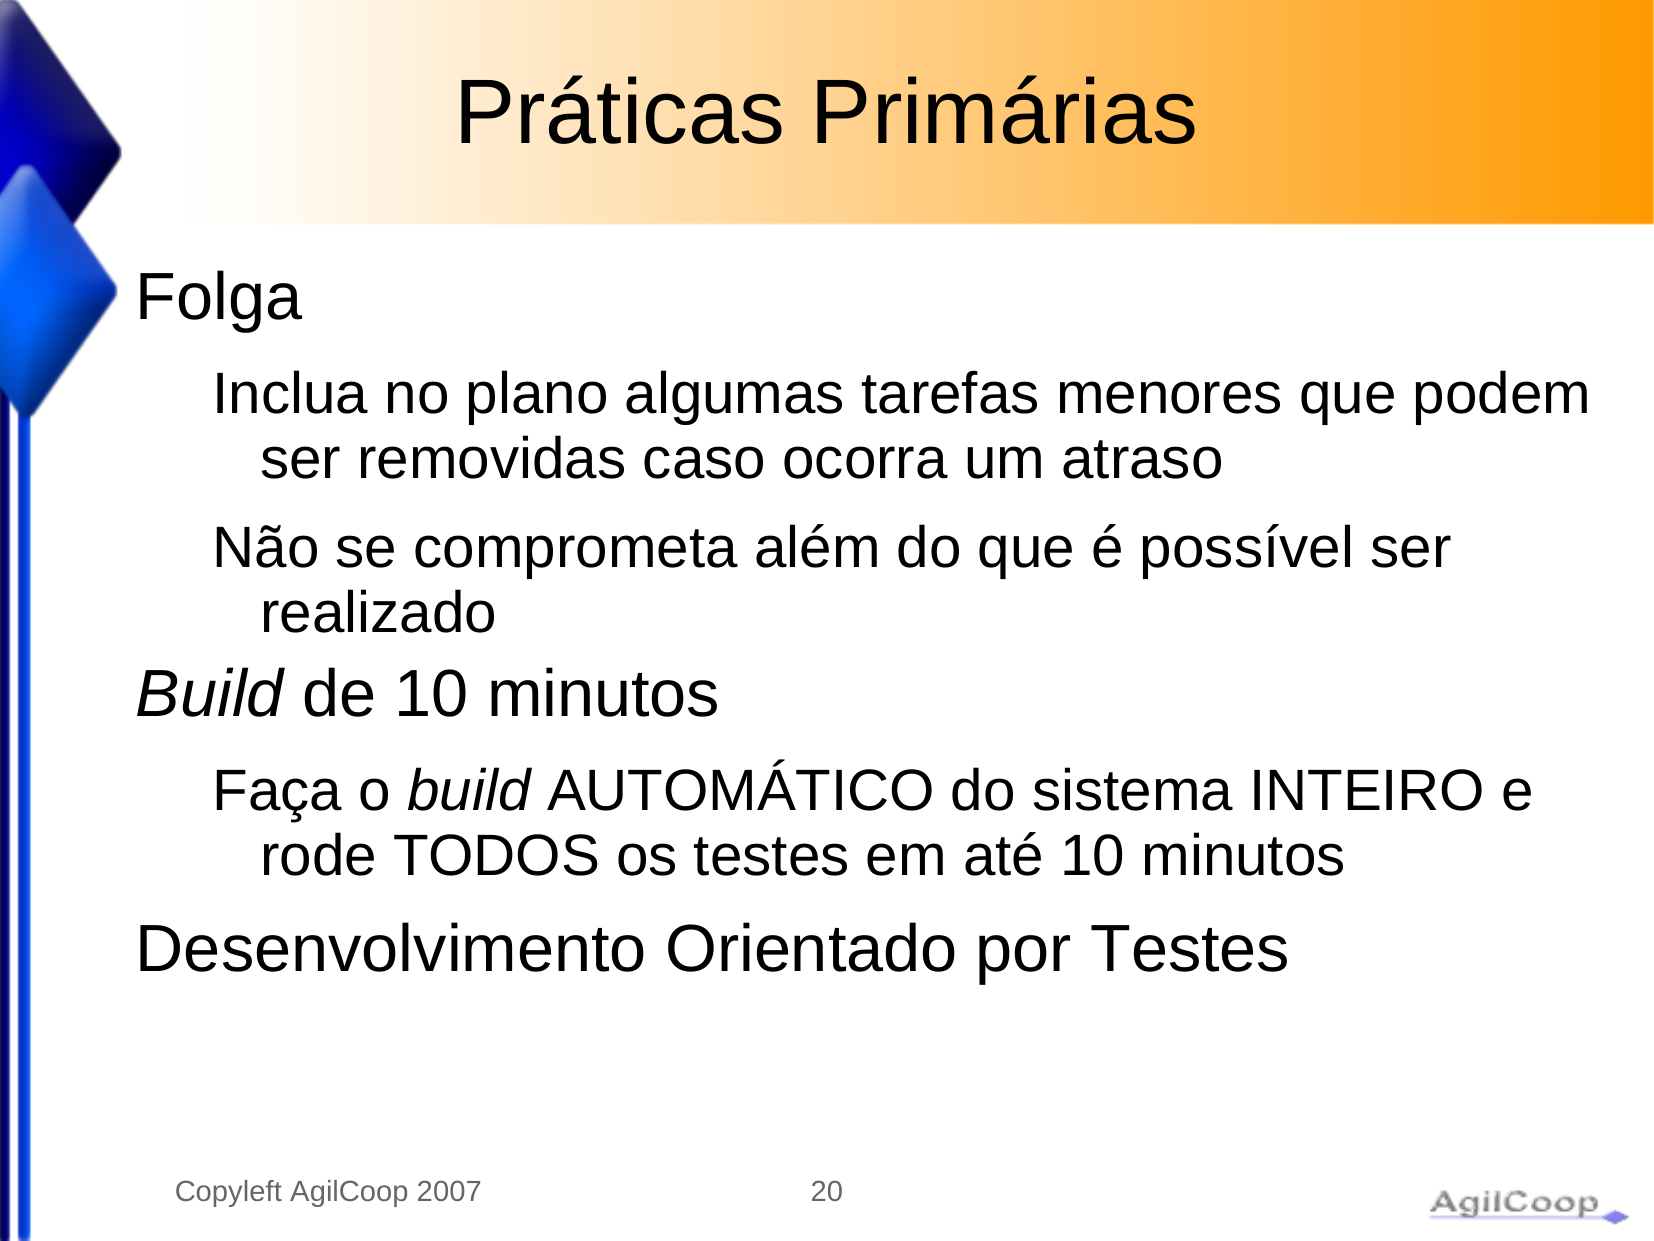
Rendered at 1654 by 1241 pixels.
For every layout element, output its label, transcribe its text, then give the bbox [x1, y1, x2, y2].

list Folga Inclua no plano algumas tarefas menores que podem ser removidas caso ocorra um atraso Não se comprometa além do que é possível ser realizado Build de 10 minutos Faça o build AUTOMÁTICO do sistema INTEIRO e rode TODOS os testes em até 10 minutos Desenvolvimento Orientado por Testes [118, 271, 1607, 1123]
title Práticas Primárias [82, 8, 1571, 216]
picture [0, 0, 1654, 1241]
